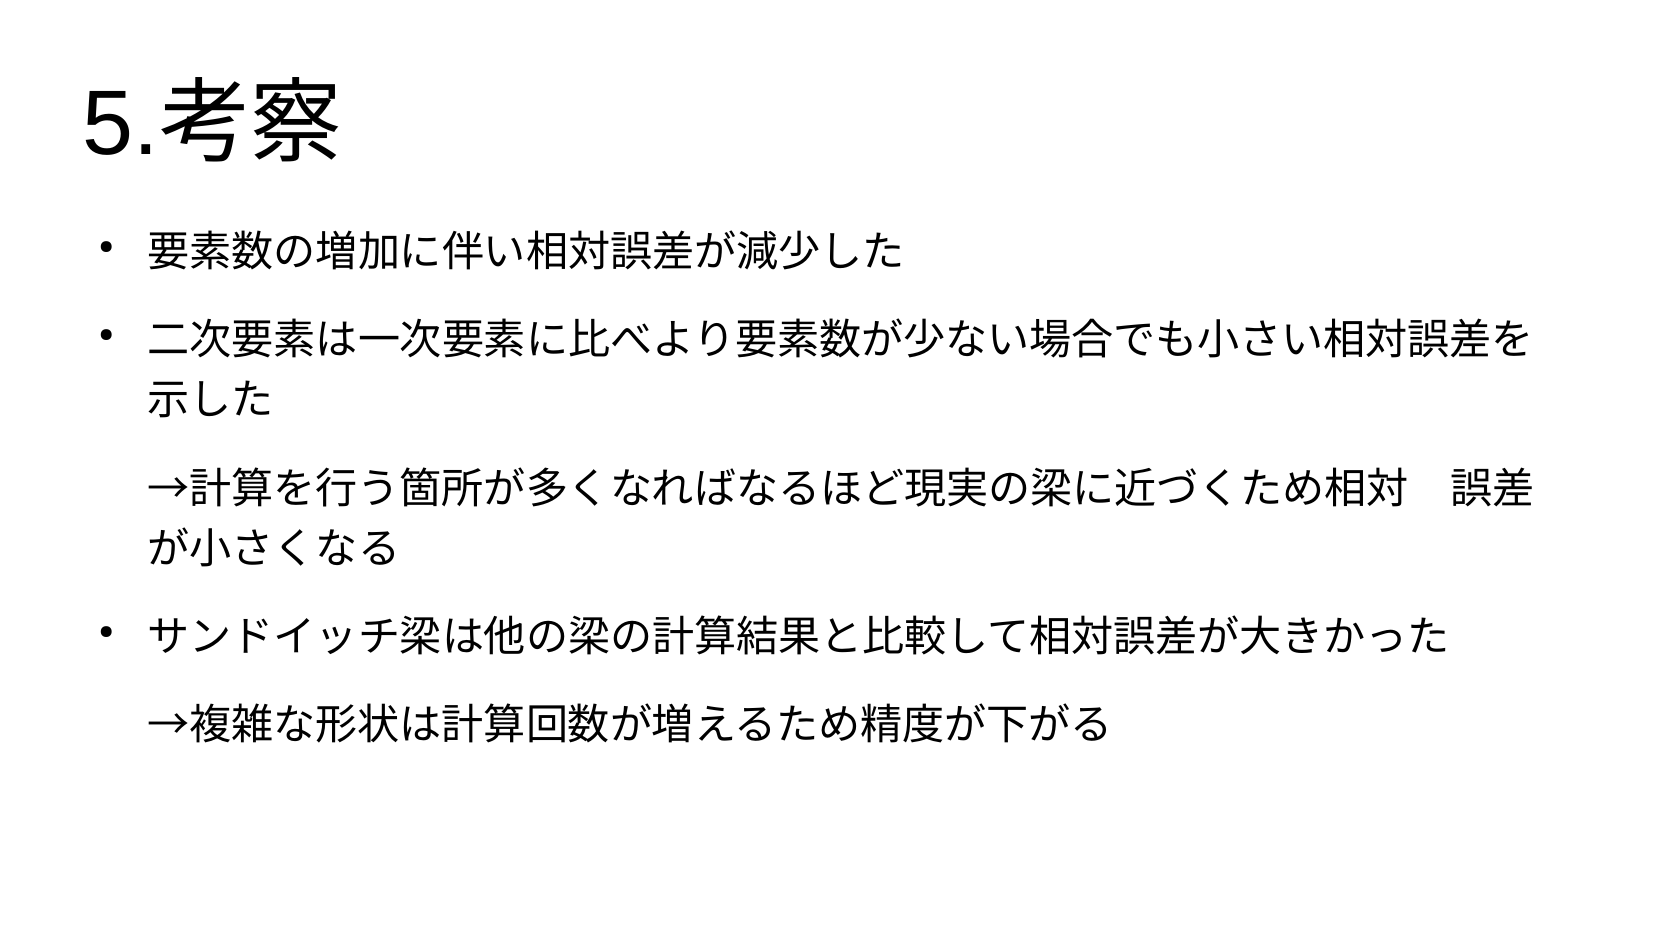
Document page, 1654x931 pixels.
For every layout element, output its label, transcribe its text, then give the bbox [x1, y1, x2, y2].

title 5.考察 [82, 37, 1571, 193]
list 要素数の増加に伴い相対誤差が減少した 二次要素は一次要素に比べより要素数が少ない場合でも小さい相対誤差を示した →計算を行う箇所が多くなればなるほど現実の梁に近づくため相対 誤差が小さくなる サンドイッチ梁は他の梁の計算結果と比較して相対誤差が大きかった →複雑な形状は計算回数が増えるため精度が下がる [82, 217, 1571, 758]
